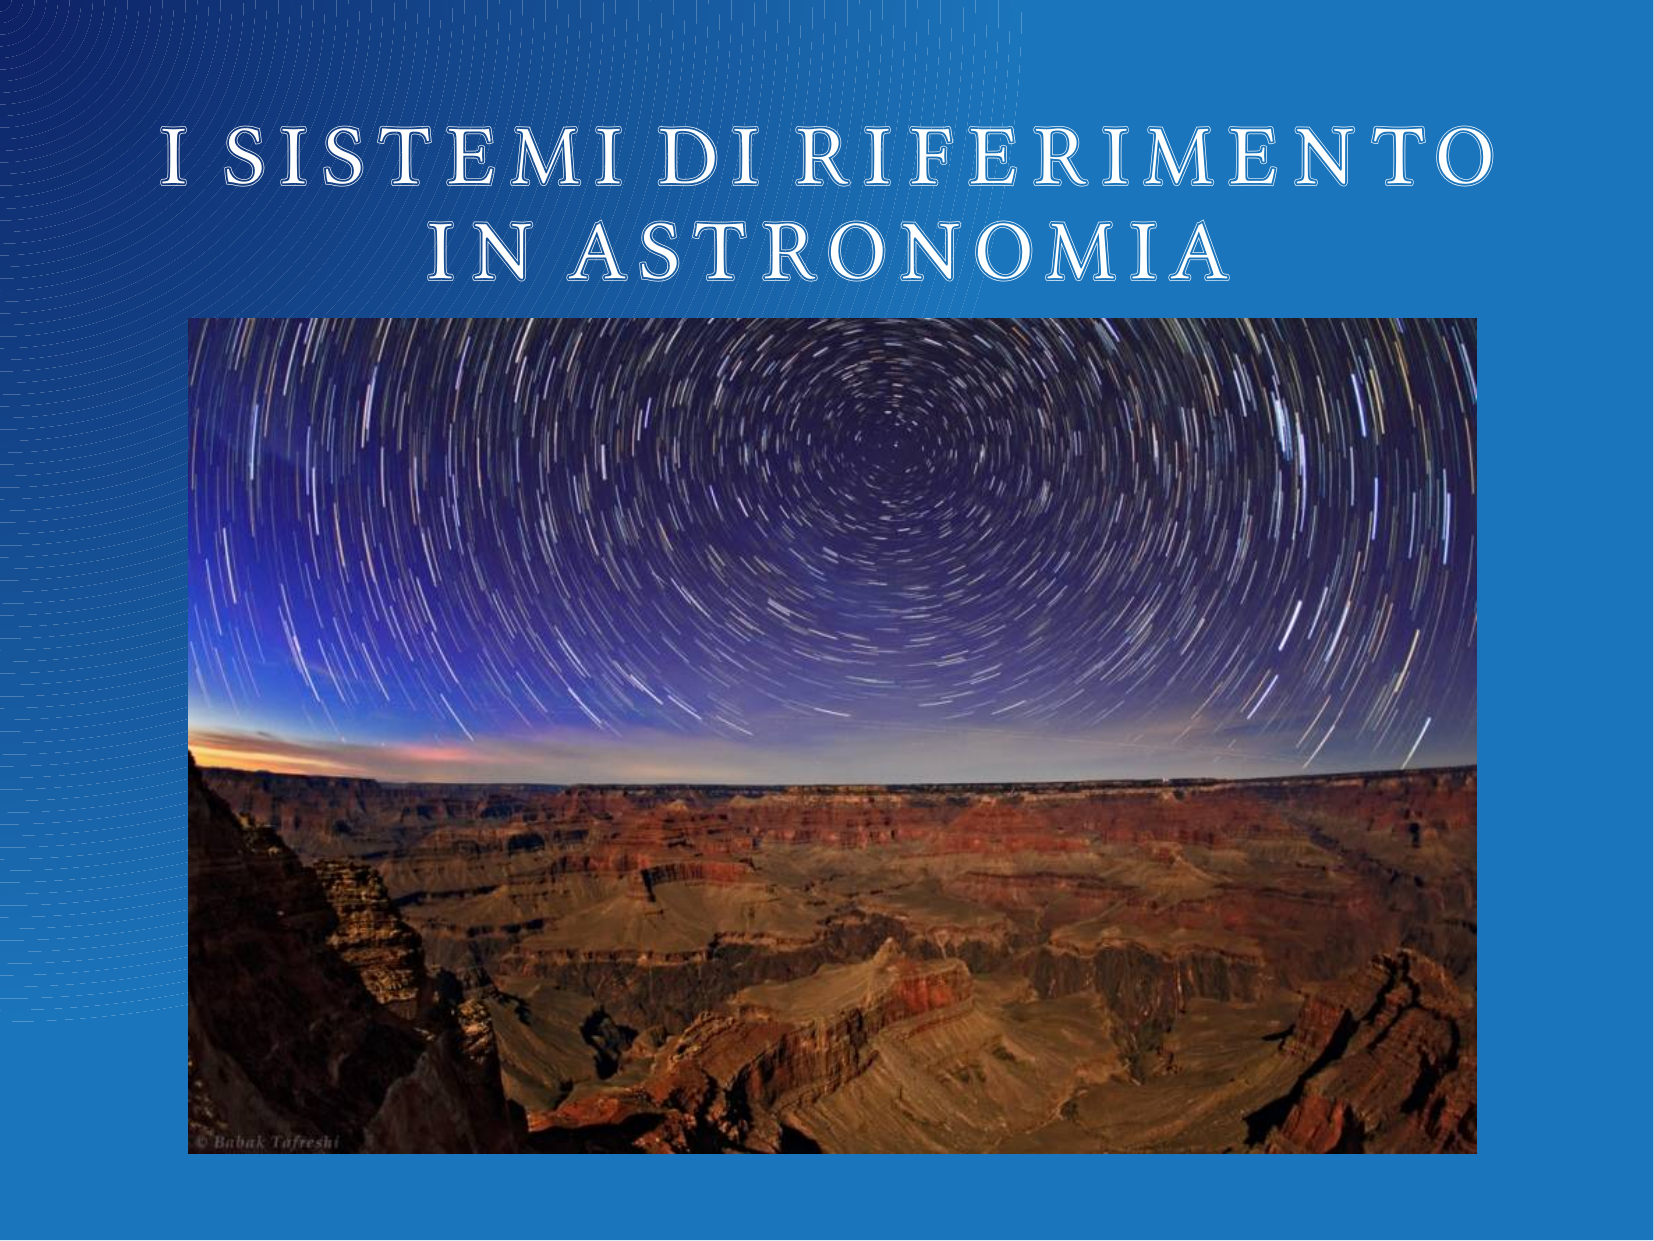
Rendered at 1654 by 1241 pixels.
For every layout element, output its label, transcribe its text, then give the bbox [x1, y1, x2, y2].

title I SISTEMI DI RIFERIMENTO IN ASTRONOMIA [82, 100, 1571, 308]
picture [188, 318, 1477, 1154]
